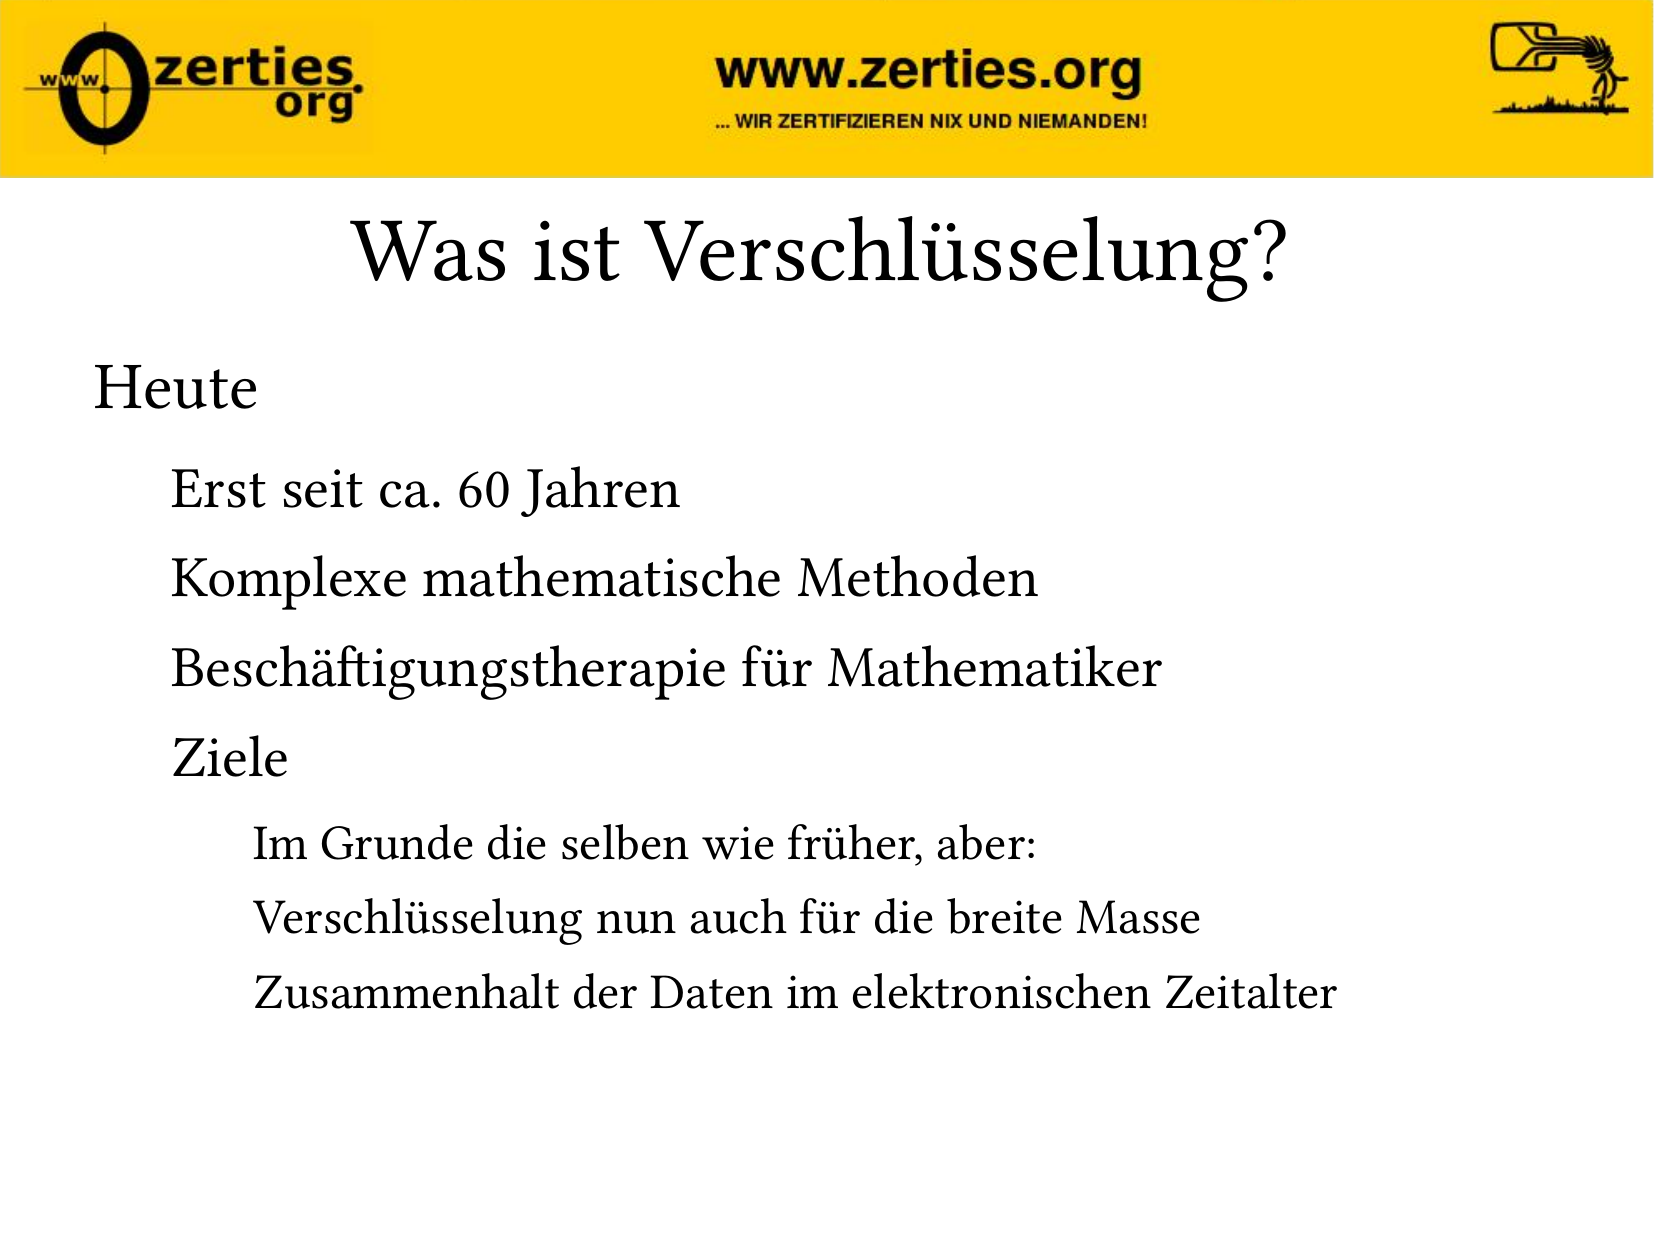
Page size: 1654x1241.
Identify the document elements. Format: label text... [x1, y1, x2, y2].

list Heute Erst seit ca. 60 Jahren Komplexe mathematische Methoden Beschäftigungstherapie für Mathematiker Ziele Im Grunde die selben wie früher, aber: Verschlüsselung nun auch für die breite Masse Zusammenhalt der Daten im elektronischen Zeitalter [76, 349, 1565, 1123]
picture [0, 0, 1654, 178]
title Was ist Verschlüsselung? [76, 177, 1565, 326]
